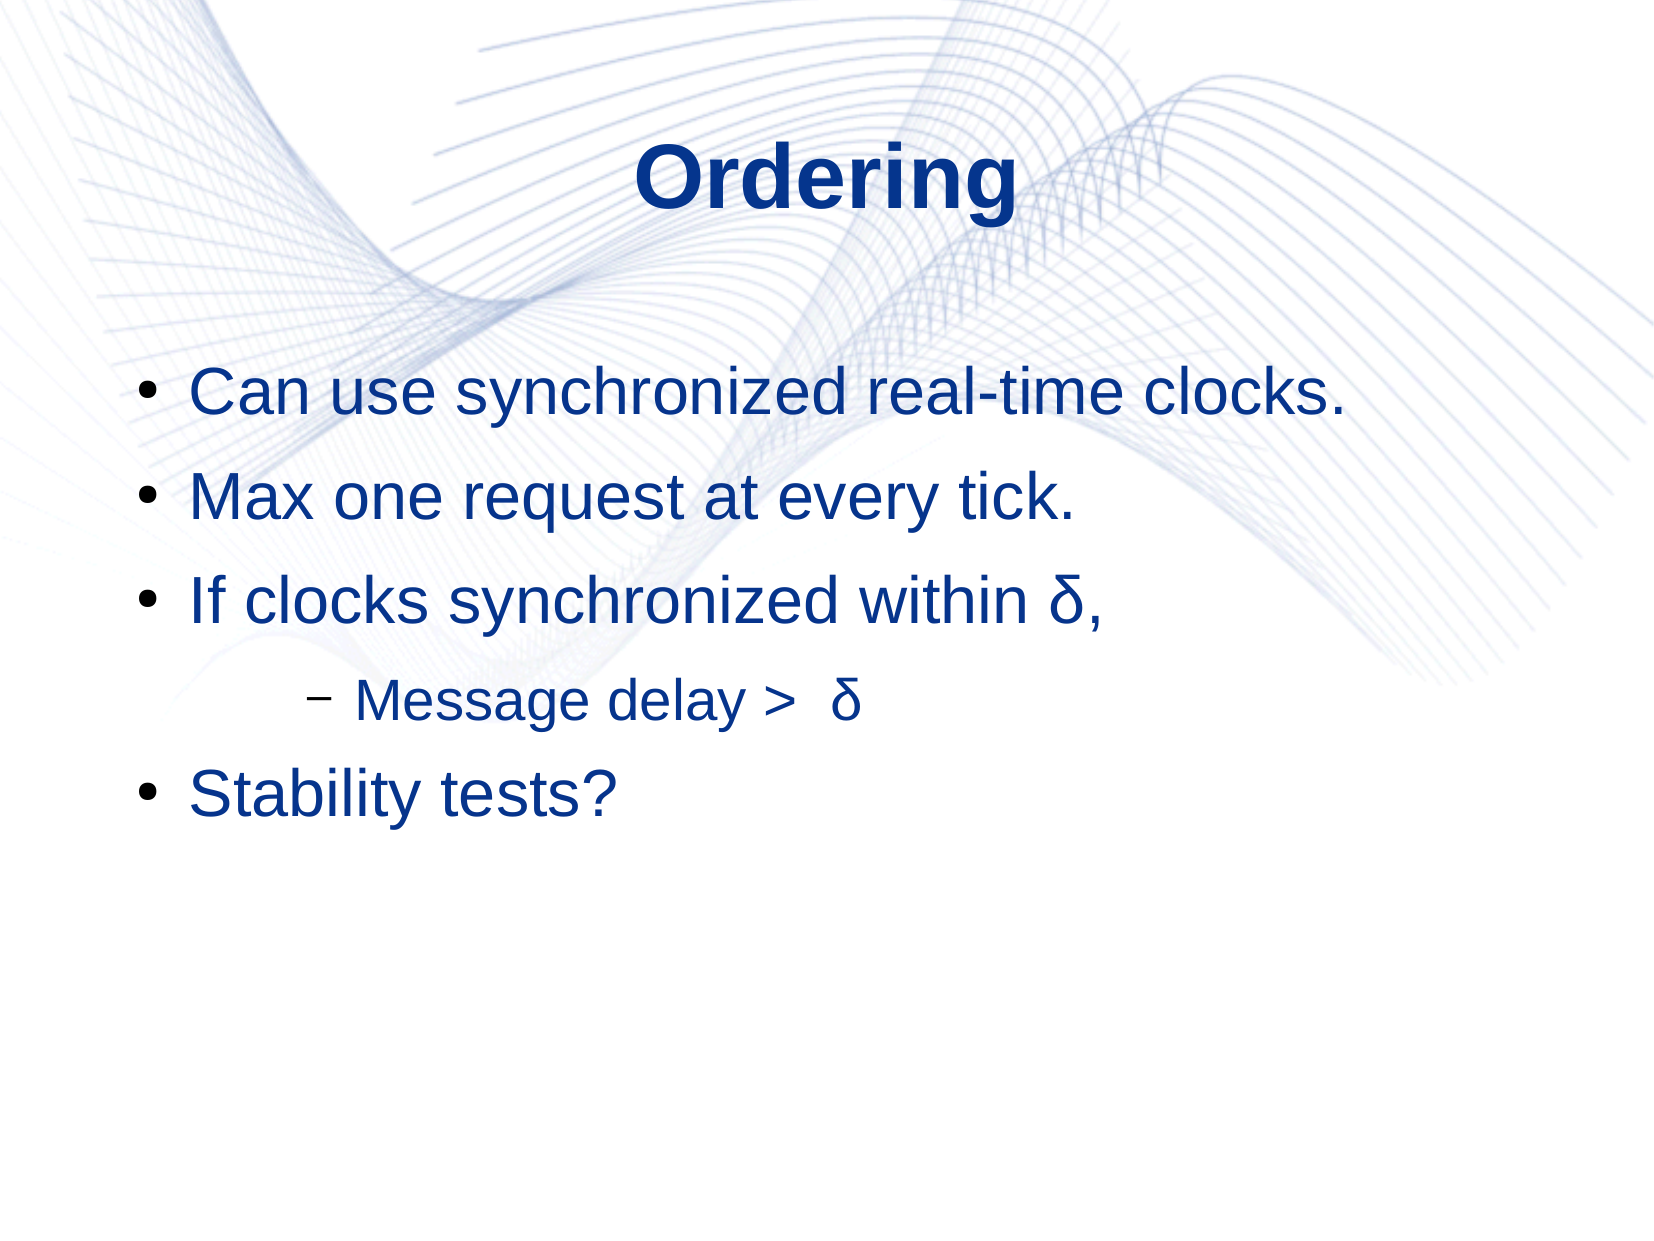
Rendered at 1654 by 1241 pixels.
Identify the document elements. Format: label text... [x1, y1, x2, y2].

list Can use synchronized real-time clocks. Max one request at every tick. If clocks synchronized within δ, Message delay > δ Stability tests? [118, 354, 1536, 1108]
title Ordering [118, 66, 1536, 288]
picture [0, 0, 1654, 1241]
